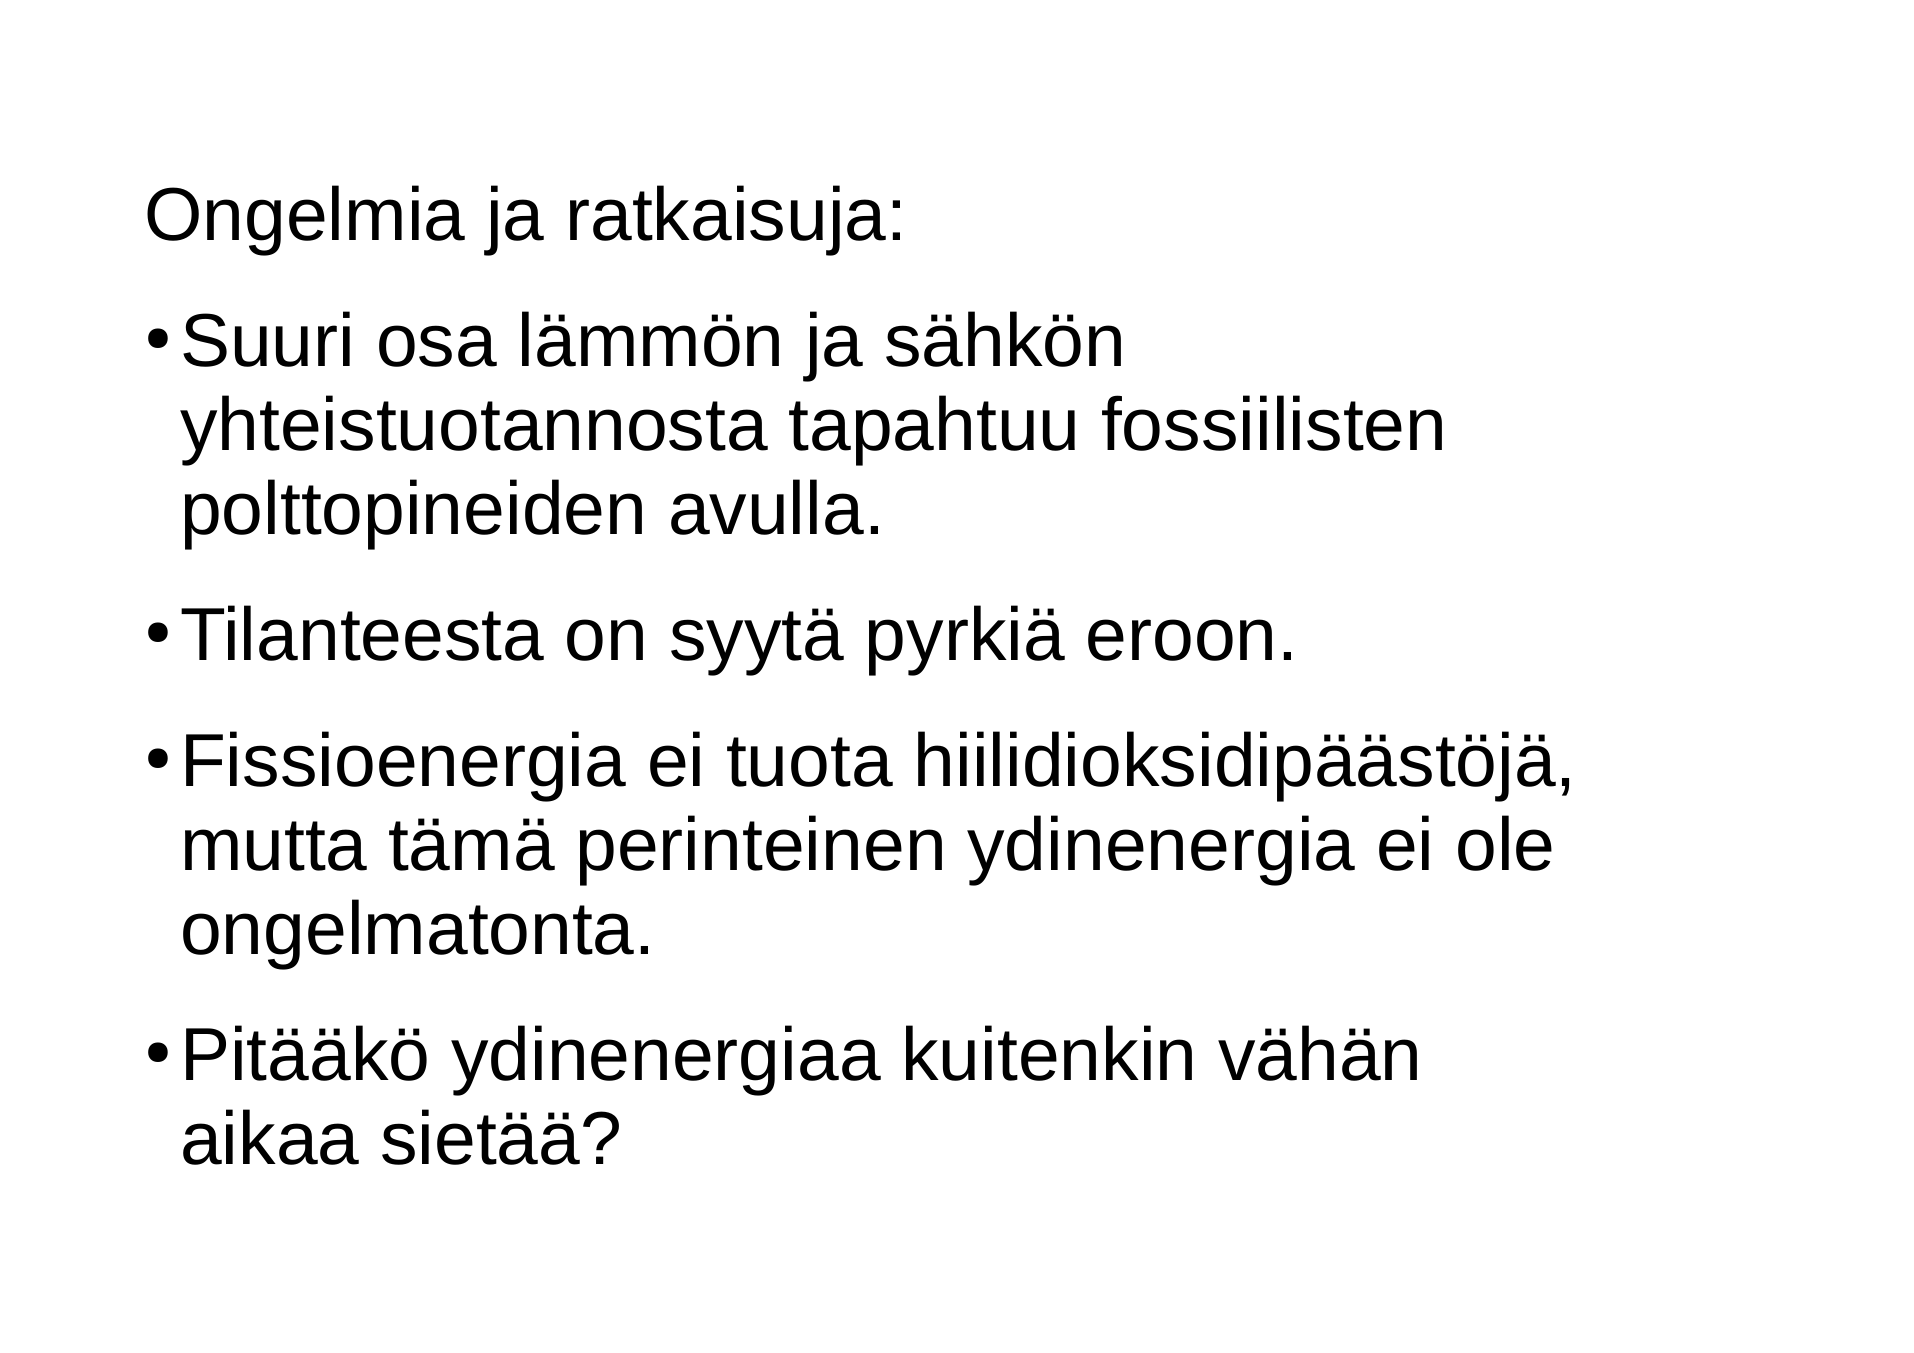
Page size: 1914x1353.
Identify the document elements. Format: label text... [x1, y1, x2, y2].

text_box Ongelmia ja ratkaisuja: Suuri osa lämmön ja sähkön yhteistuotannosta tapahtuu fossiilisten polttopineiden avulla. Tilanteesta on syytä pyrkiä eroon. Fissioenergia ei tuota hiilidioksidipäästöjä, mutta tämä perinteinen ydinenergia ei ole ongelmatonta. Pitääkö ydinenergiaa kuitenkin vähän aikaa sietää? [129, 165, 1607, 1188]
